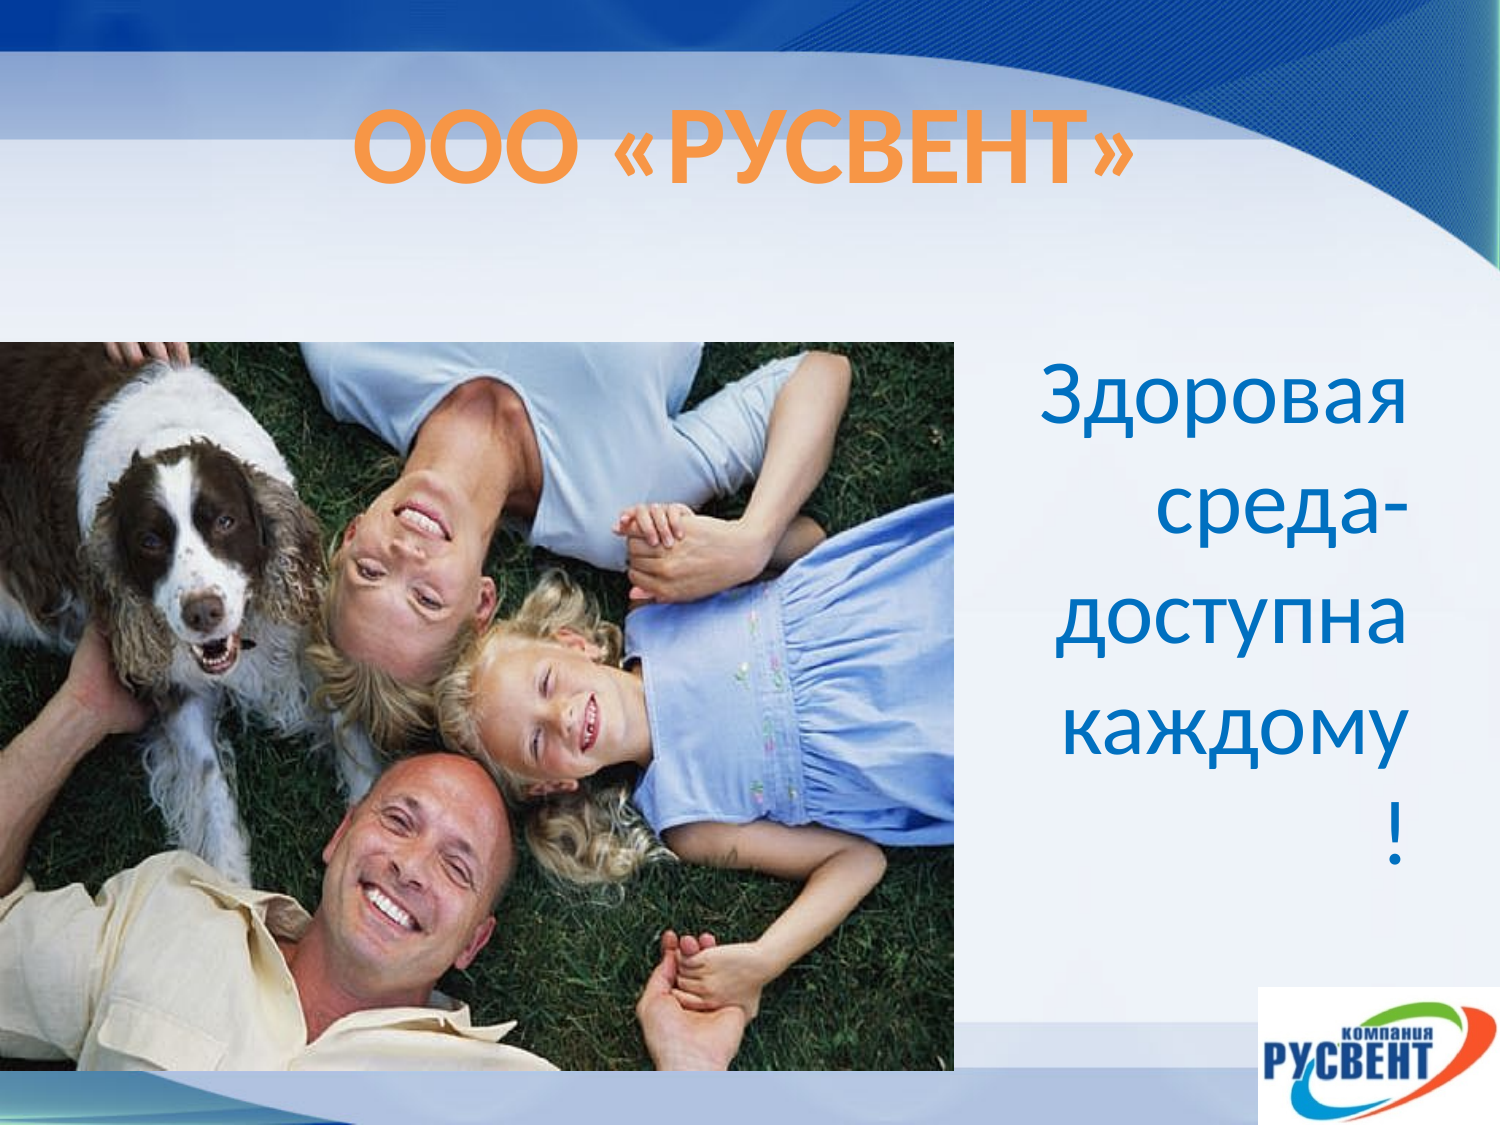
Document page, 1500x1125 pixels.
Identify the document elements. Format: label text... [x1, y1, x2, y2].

title ООО «РУСВЕНТ» [75, 44, 1425, 233]
picture [1258, 987, 1500, 1125]
list Здоровая среда- доступна каждому! [891, 326, 1426, 988]
picture [0, 342, 954, 1071]
